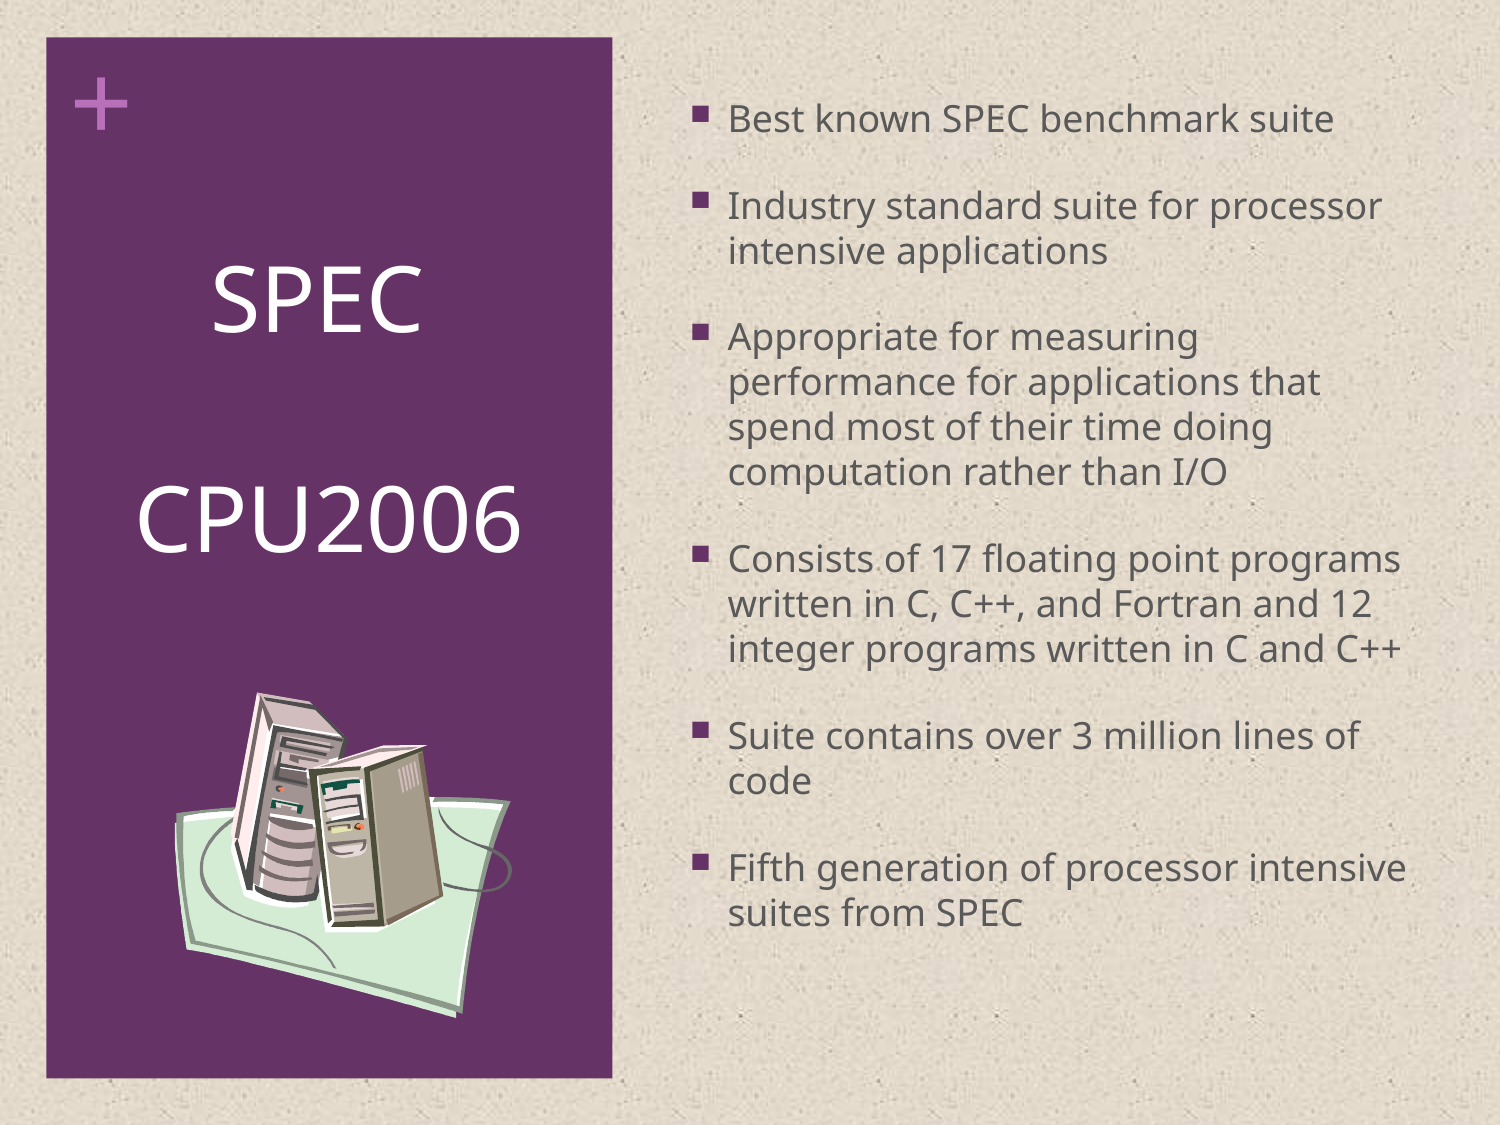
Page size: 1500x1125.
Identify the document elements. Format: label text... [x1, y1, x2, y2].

picture [0, 0, 1500, 1125]
title SPEC CPU2006 [62, 387, 597, 579]
list Best known SPEC benchmark suite Industry standard suite for processor intensive applications Appropriate for measuring performance for applications that spend most of their time doing computation rather than I/O Consists of 17 floating point programs written in C, C++, and Fortran and 12 integer programs written in C and C++ Suite contains over 3 million lines of code Fifth generation of processor intensive suites from SPEC [675, 87, 1430, 1048]
